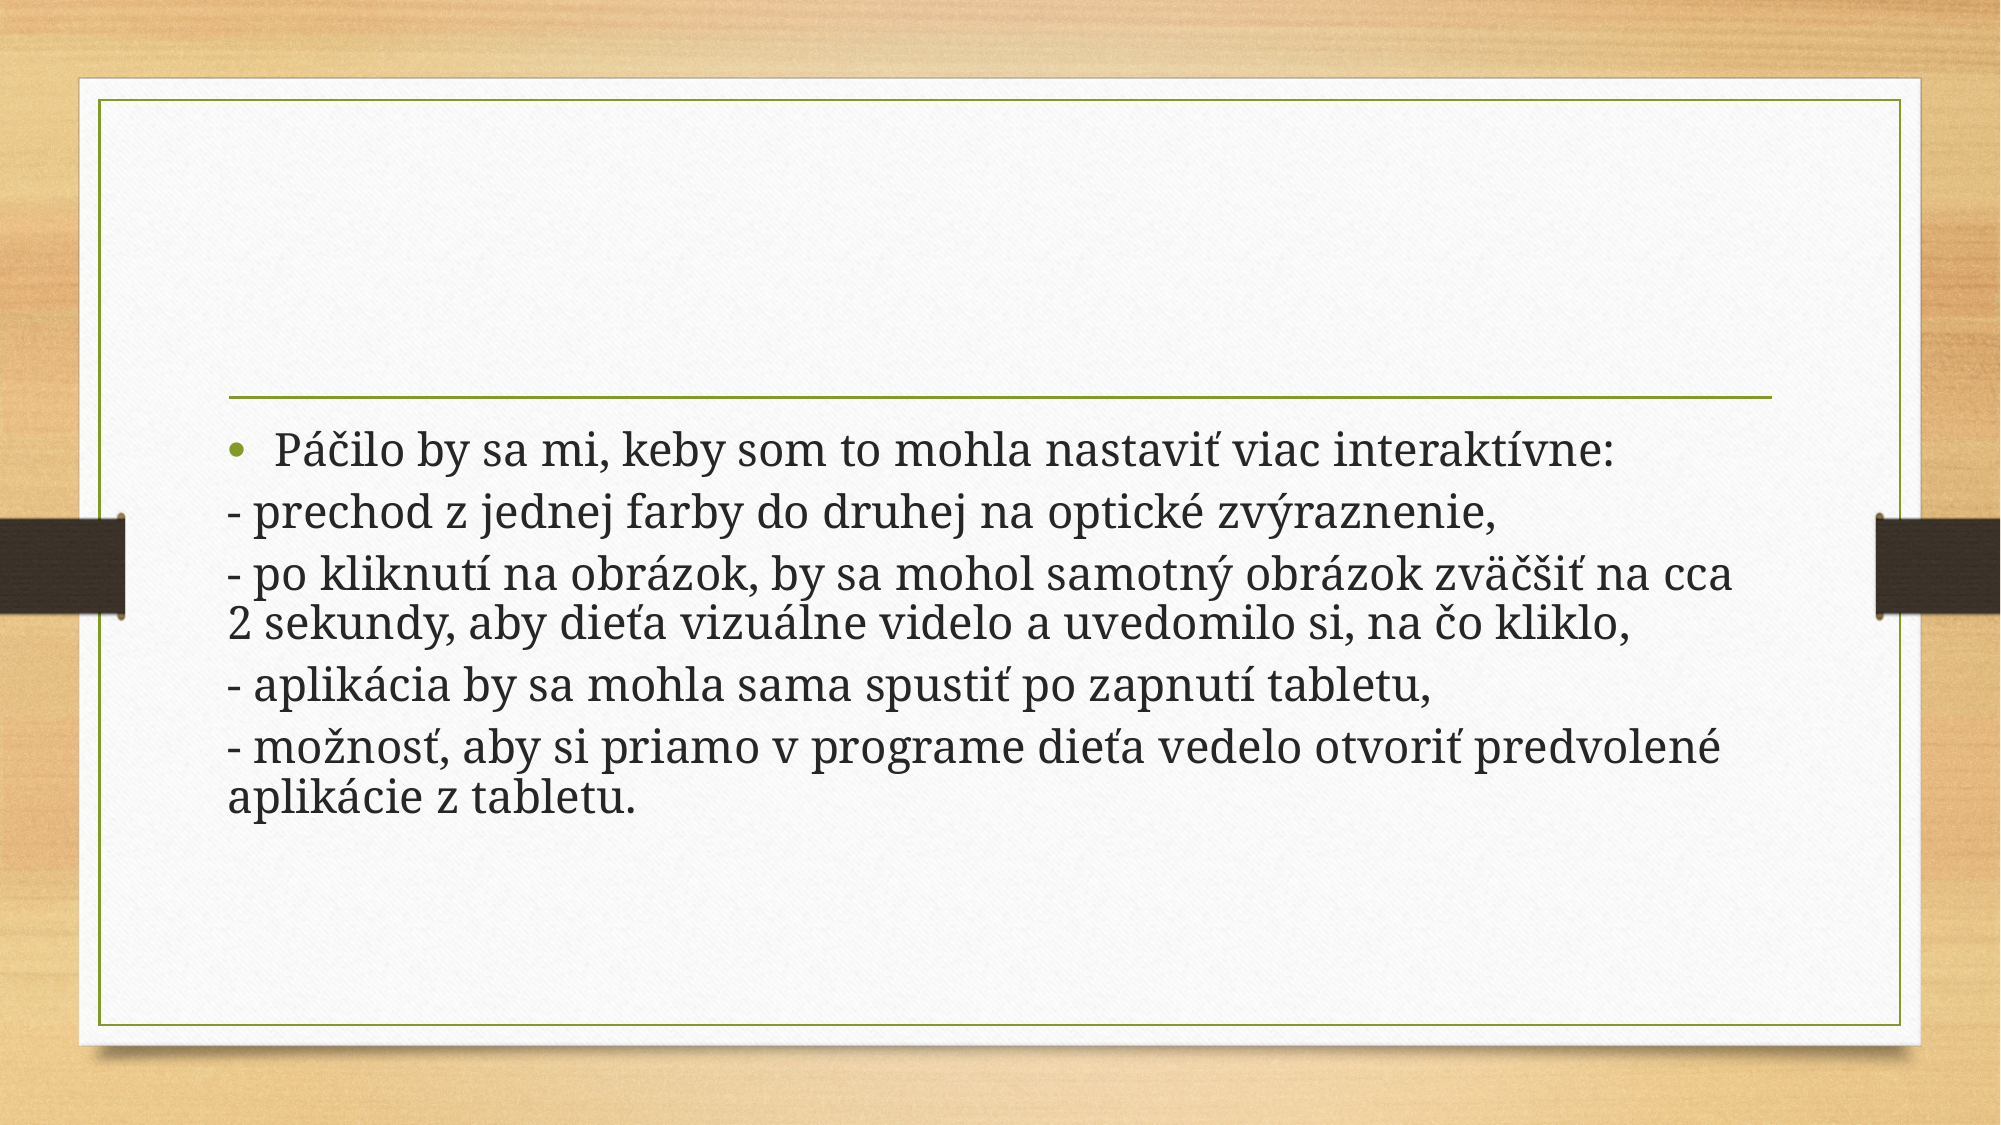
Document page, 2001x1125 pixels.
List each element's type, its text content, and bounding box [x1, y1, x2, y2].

list Páčilo by sa mi, keby som to mohla nastaviť viac interaktívne: - prechod z jednej farby do druhej na optické zvýraznenie, - po kliknutí na obrázok, by sa mohol samotný obrázok zväčšiť na cca 2 sekundy, aby dieťa vizuálne videlo a uvedomilo si, na čo kliklo, - aplikácia by sa mohla sama spustiť po zapnutí tabletu, - možnosť, aby si priamo v programe dieťa vedelo otvoriť predvolené aplikácie z tabletu. [212, 419, 1788, 964]
